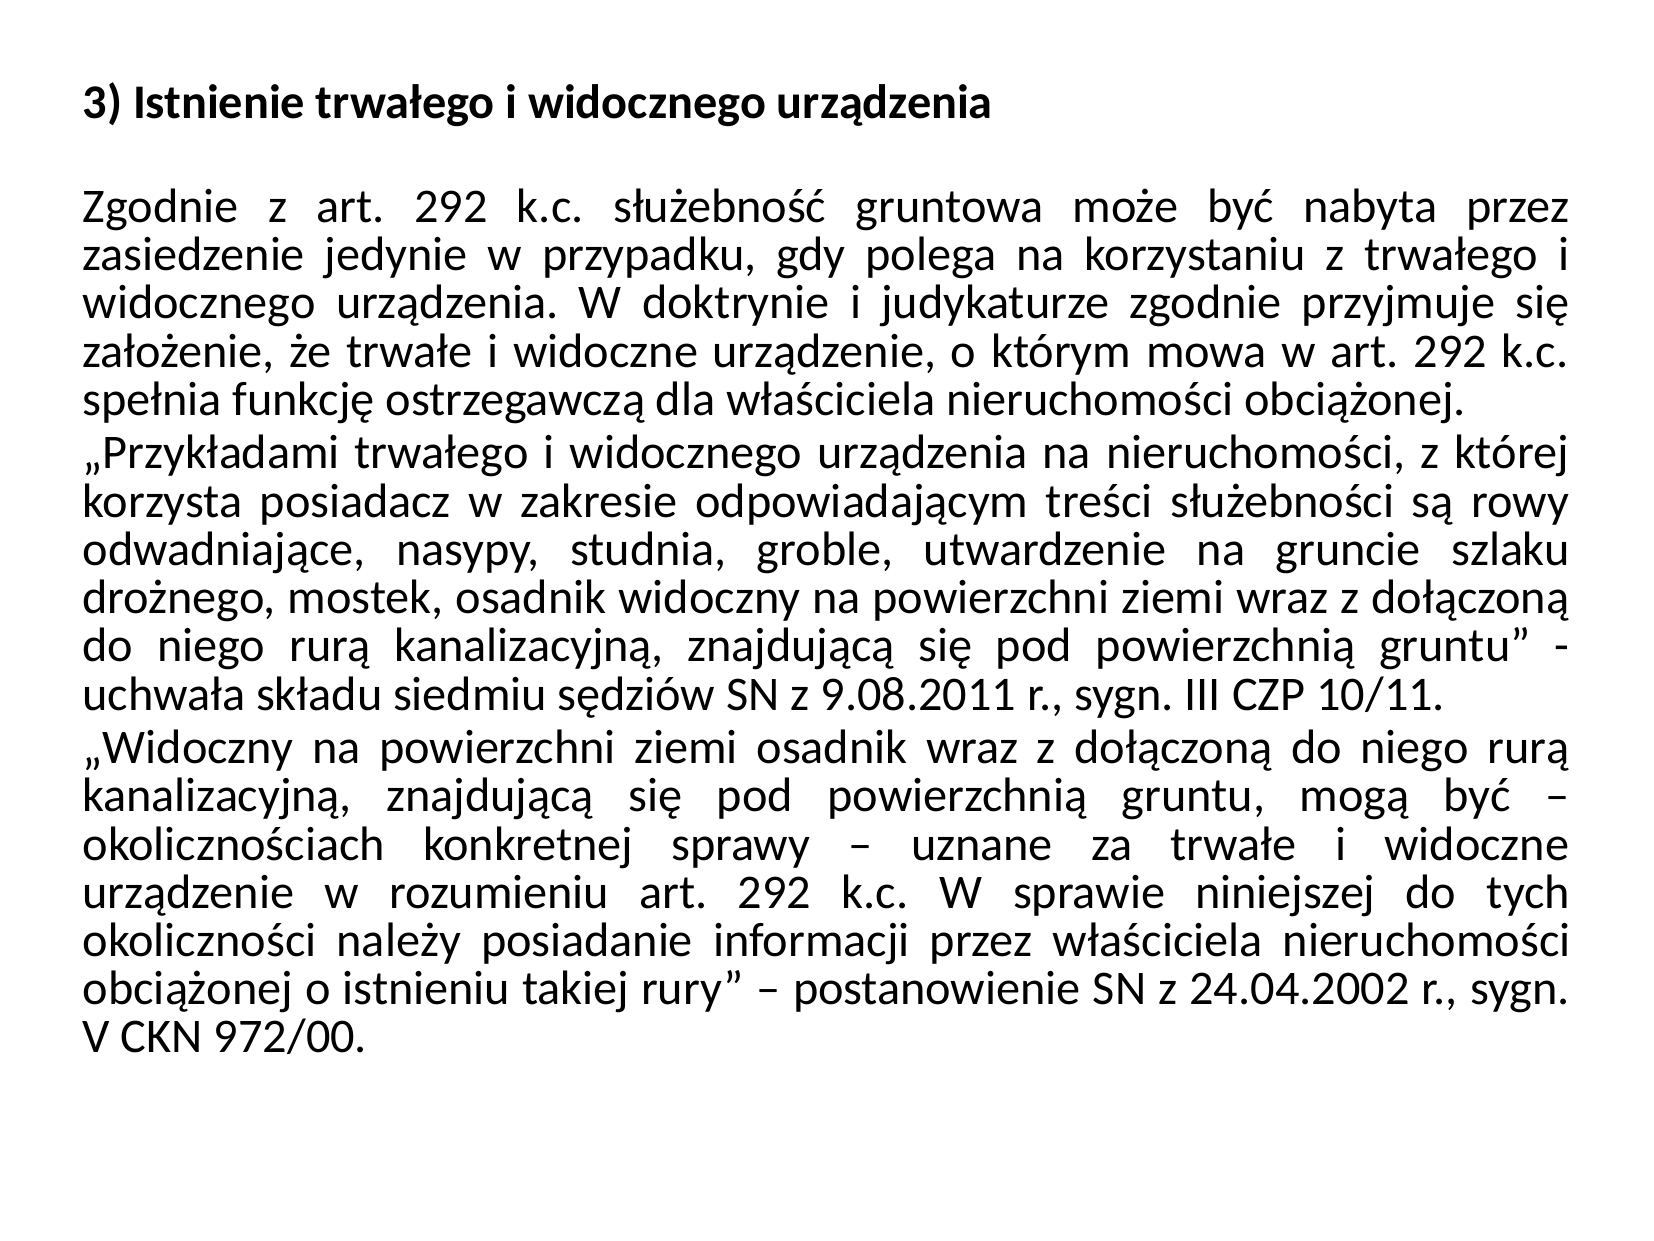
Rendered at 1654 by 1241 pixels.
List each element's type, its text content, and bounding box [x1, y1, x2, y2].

list 3) Istnienie trwałego i widocznego urządzenia Zgodnie z art. 292 k.c. służebność gruntowa może być nabyta przez zasiedzenie jedynie w przypadku, gdy polega na korzystaniu z trwałego i widocznego urządzenia. W doktrynie i judykaturze zgodnie przyjmuje się założenie, że trwałe i widoczne urządzenie, o którym mowa w art. 292 k.c. spełnia funkcję ostrzegawczą dla właściciela nieruchomości obciążonej. „Przykładami trwałego i widocznego urządzenia na nieruchomości, z której korzysta posiadacz w zakresie odpowiadającym treści służebności są rowy odwadniające, nasypy, studnia, groble, utwardzenie na gruncie szlaku drożnego, mostek, osadnik widoczny na powierzchni ziemi wraz z dołączoną do niego rurą kanalizacyjną, znajdującą się pod powierzchnią gruntu” - uchwała składu siedmiu sędziów SN z 9.08.2011 r., sygn. III CZP 10/11. „Widoczny na powierzchni ziemi osadnik wraz z dołączoną do niego rurą kanalizacyjną, znajdującą się pod powierzchnią gruntu, mogą być – okolicznościach konkretnej sprawy – uznane za trwałe i widoczne urządzenie w rozumieniu art. 292 k.c. W sprawie niniejszej do tych okoliczności należy posiadanie informacji przez właściciela nieruchomości obciążonej o istnieniu takiej rury” – postanowienie SN z 24.04.2002 r., sygn. V CKN 972/00. [82, 82, 1571, 1109]
